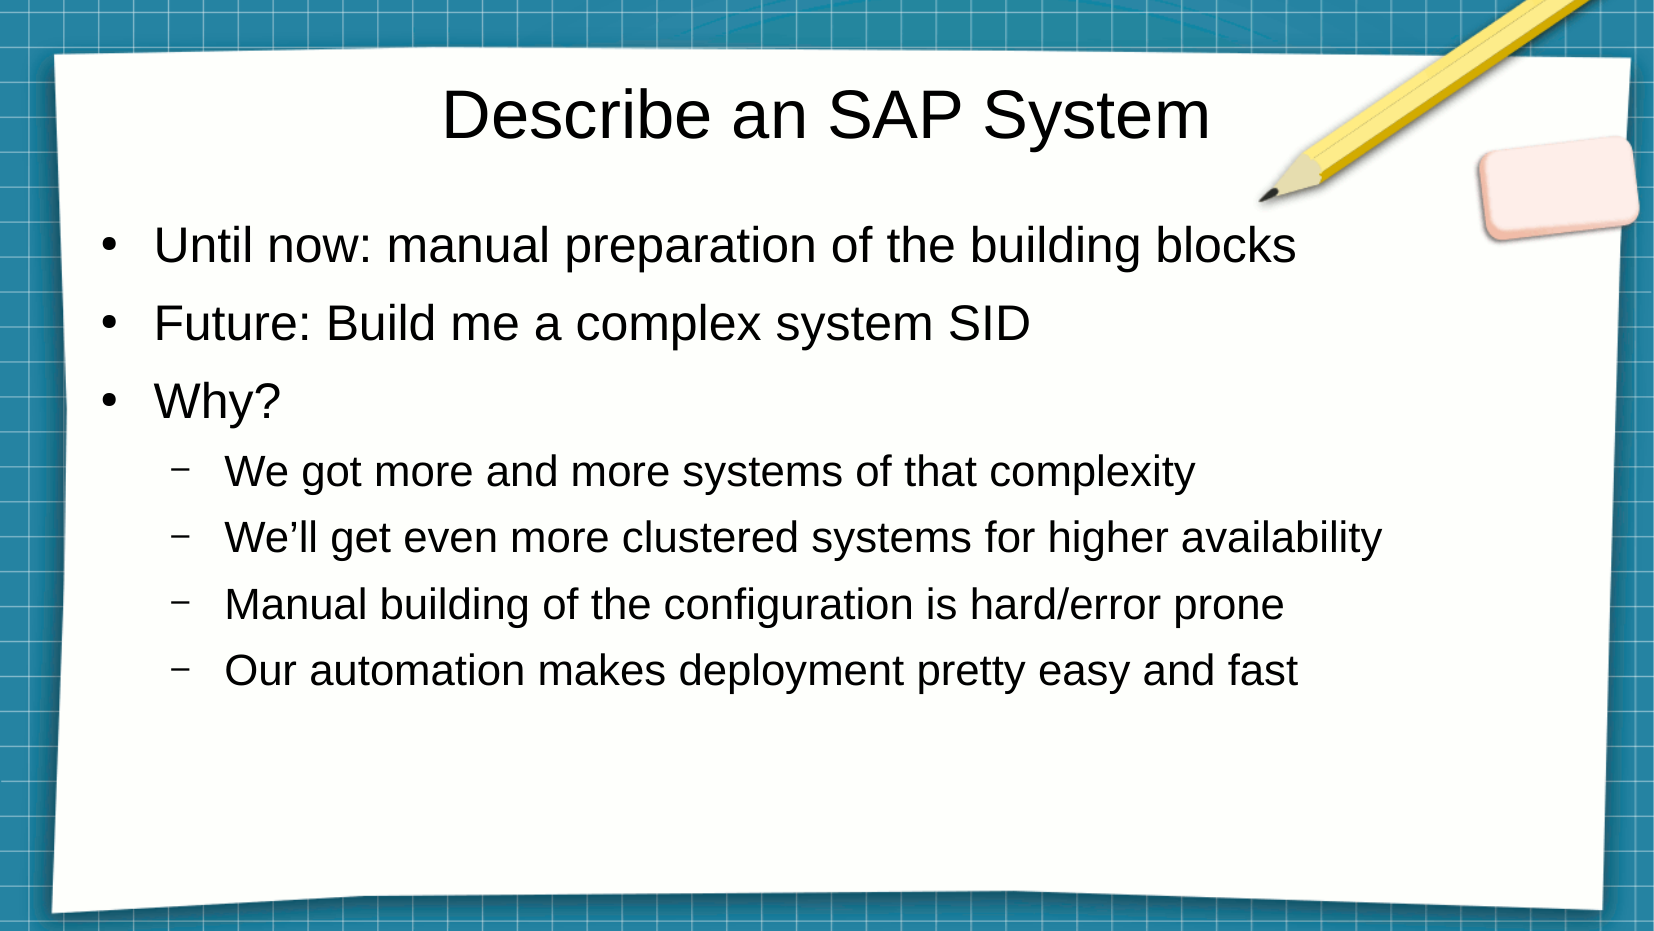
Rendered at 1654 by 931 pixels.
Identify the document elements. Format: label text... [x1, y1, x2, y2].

title Describe an SAP System [82, 37, 1571, 193]
list Until now: manual preparation of the building blocks Future: Build me a complex system SID Why? We got more and more systems of that complexity We’ll get even more clustered systems for higher availability Manual building of the configuration is hard/error prone Our automation makes deployment pretty easy and fast [82, 217, 1571, 758]
picture [0, 0, 1654, 931]
